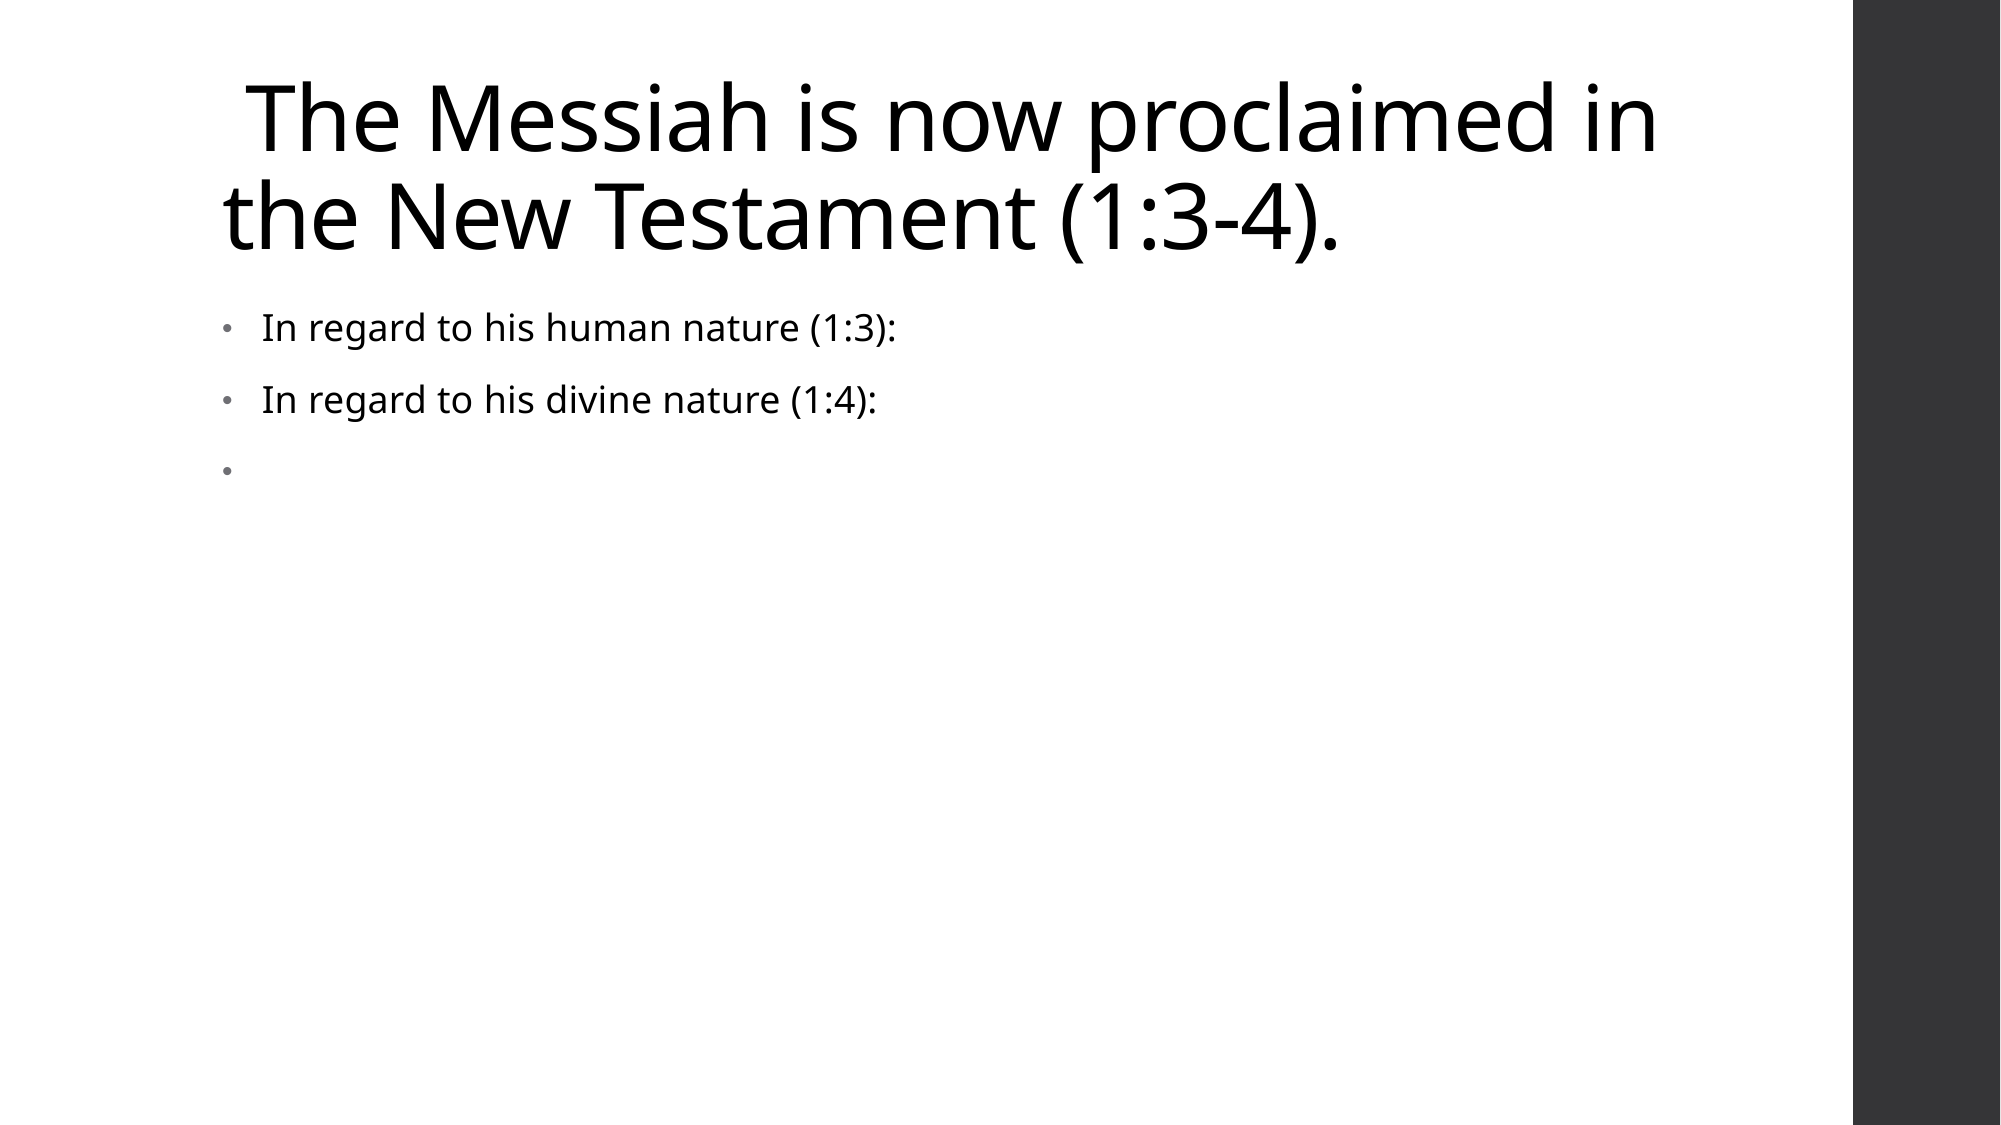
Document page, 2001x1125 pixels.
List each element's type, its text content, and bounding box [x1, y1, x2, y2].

list In regard to his human nature (1:3): In regard to his divine nature (1:4): [206, 299, 1617, 1014]
title The Messiah is now proclaimed in the New Testament (1:3-4). [206, 60, 1797, 278]
